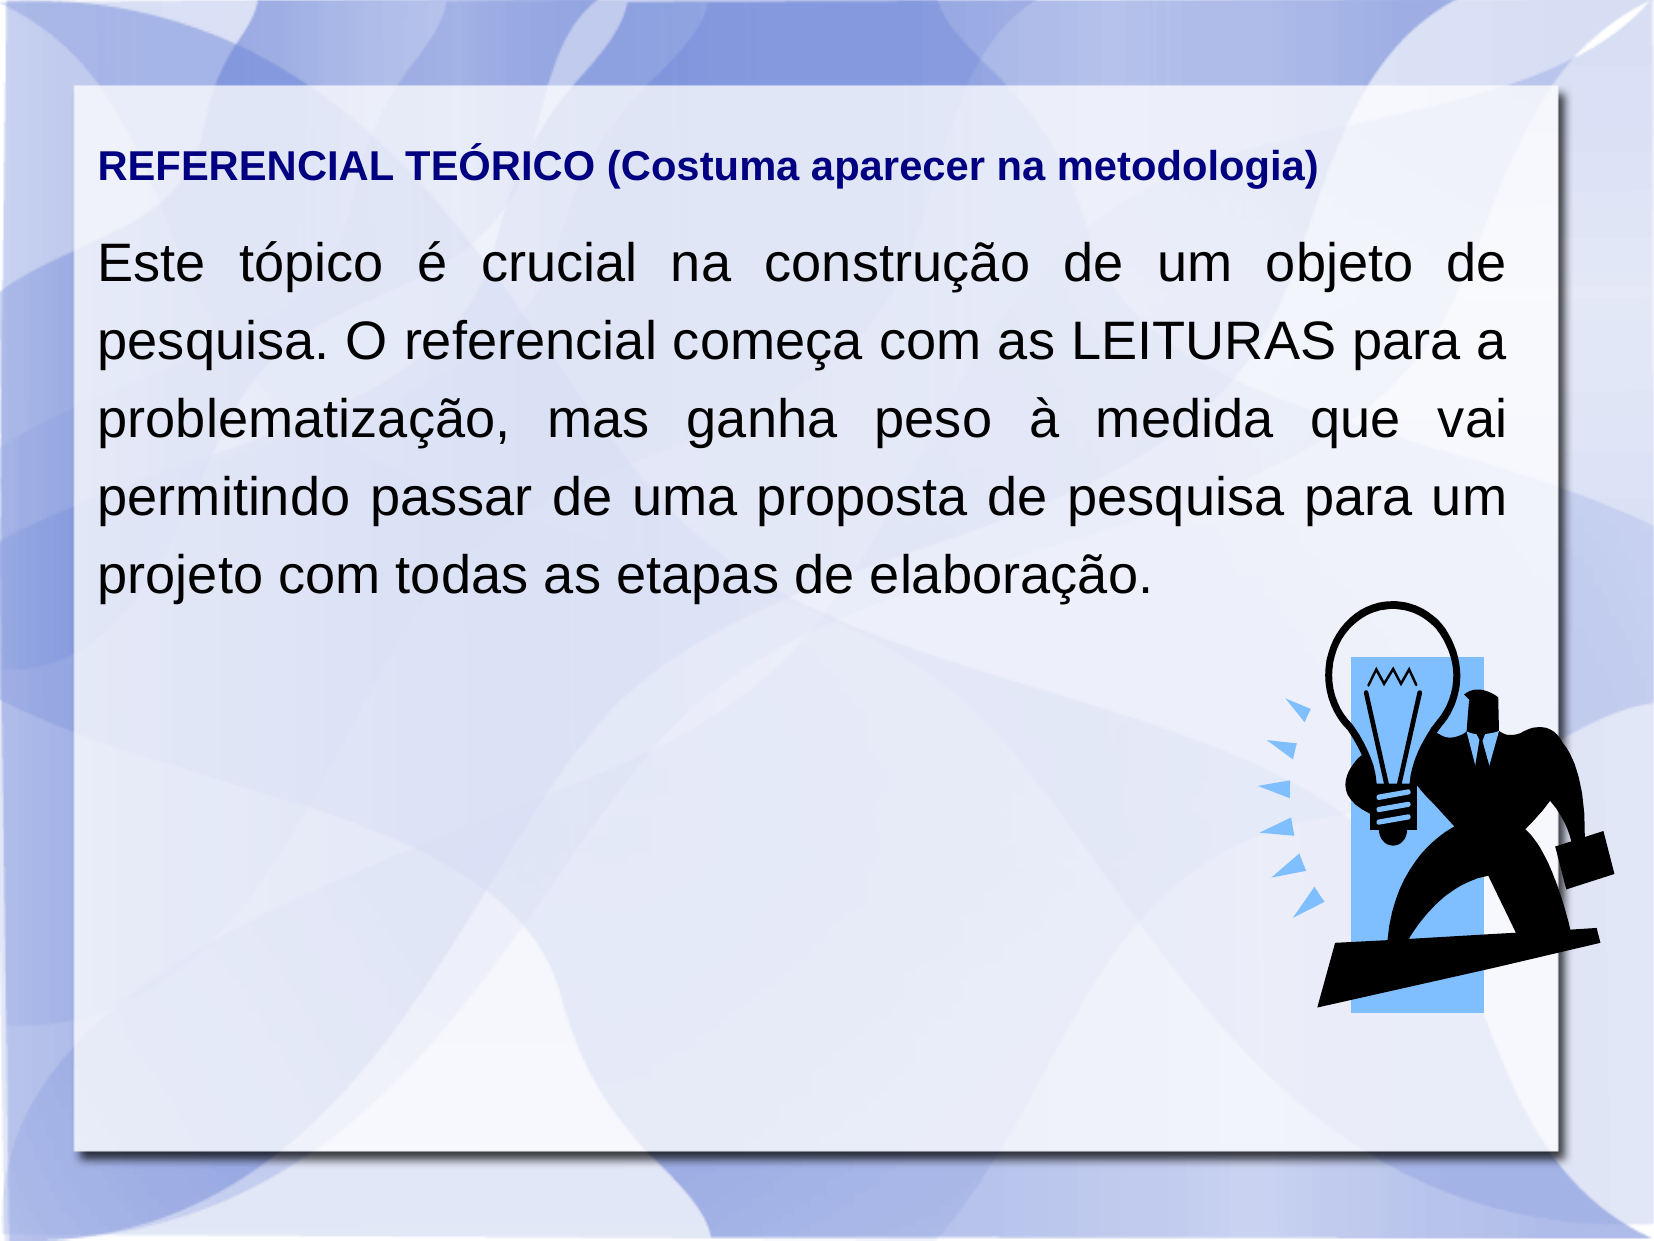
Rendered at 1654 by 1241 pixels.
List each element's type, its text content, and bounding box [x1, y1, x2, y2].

text_box REFERENCIAL TEÓRICO (Costuma aparecer na metodologia) Este tópico é crucial na construção de um objeto de pesquisa. O referencial começa com as LEITURAS para a problematização, mas ganha peso à medida que vai permitindo passar de uma proposta de pesquisa para um projeto com todas as etapas de elaboração. [82, 130, 1525, 612]
picture [0, 0, 1654, 1241]
